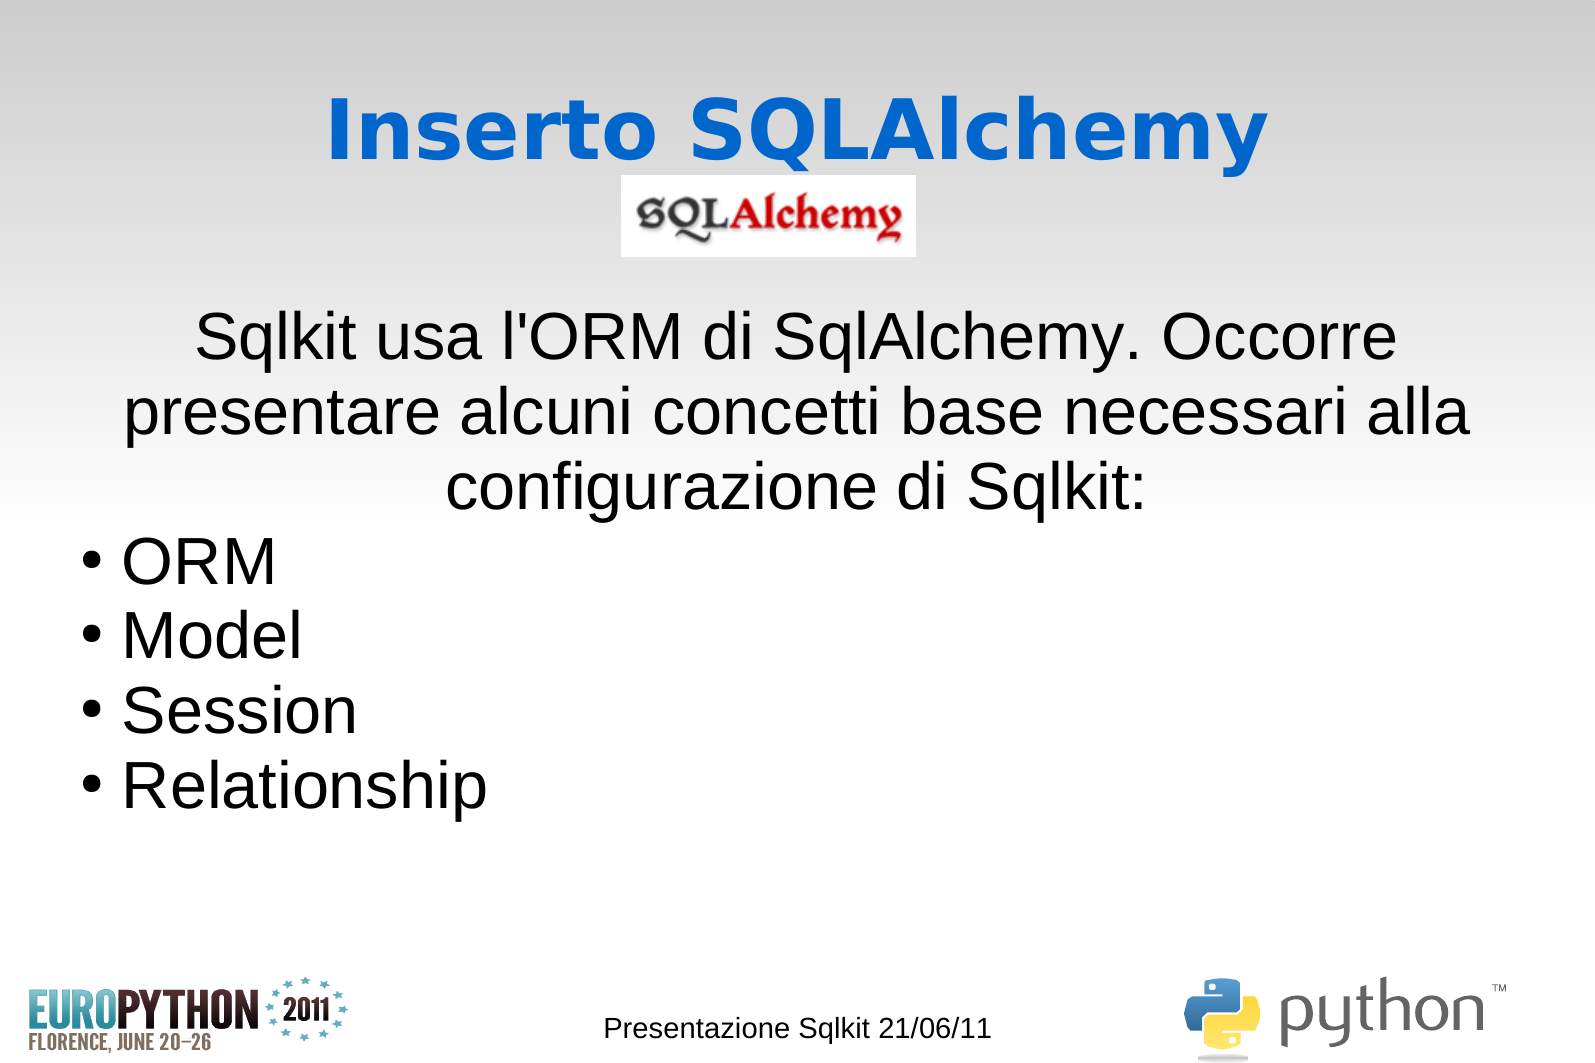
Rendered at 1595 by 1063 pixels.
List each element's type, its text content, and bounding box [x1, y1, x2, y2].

picture [29, 974, 355, 1058]
subtitle Sqlkit usa l'ORM di SqlAlchemy. Occorre presentare alcuni concetti base necessari alla configurazione di Sqlkit: ORM Model Session Relationship [79, 177, 1515, 945]
title Inserto SQLAlchemy [79, 49, 1515, 177]
picture [621, 175, 916, 258]
